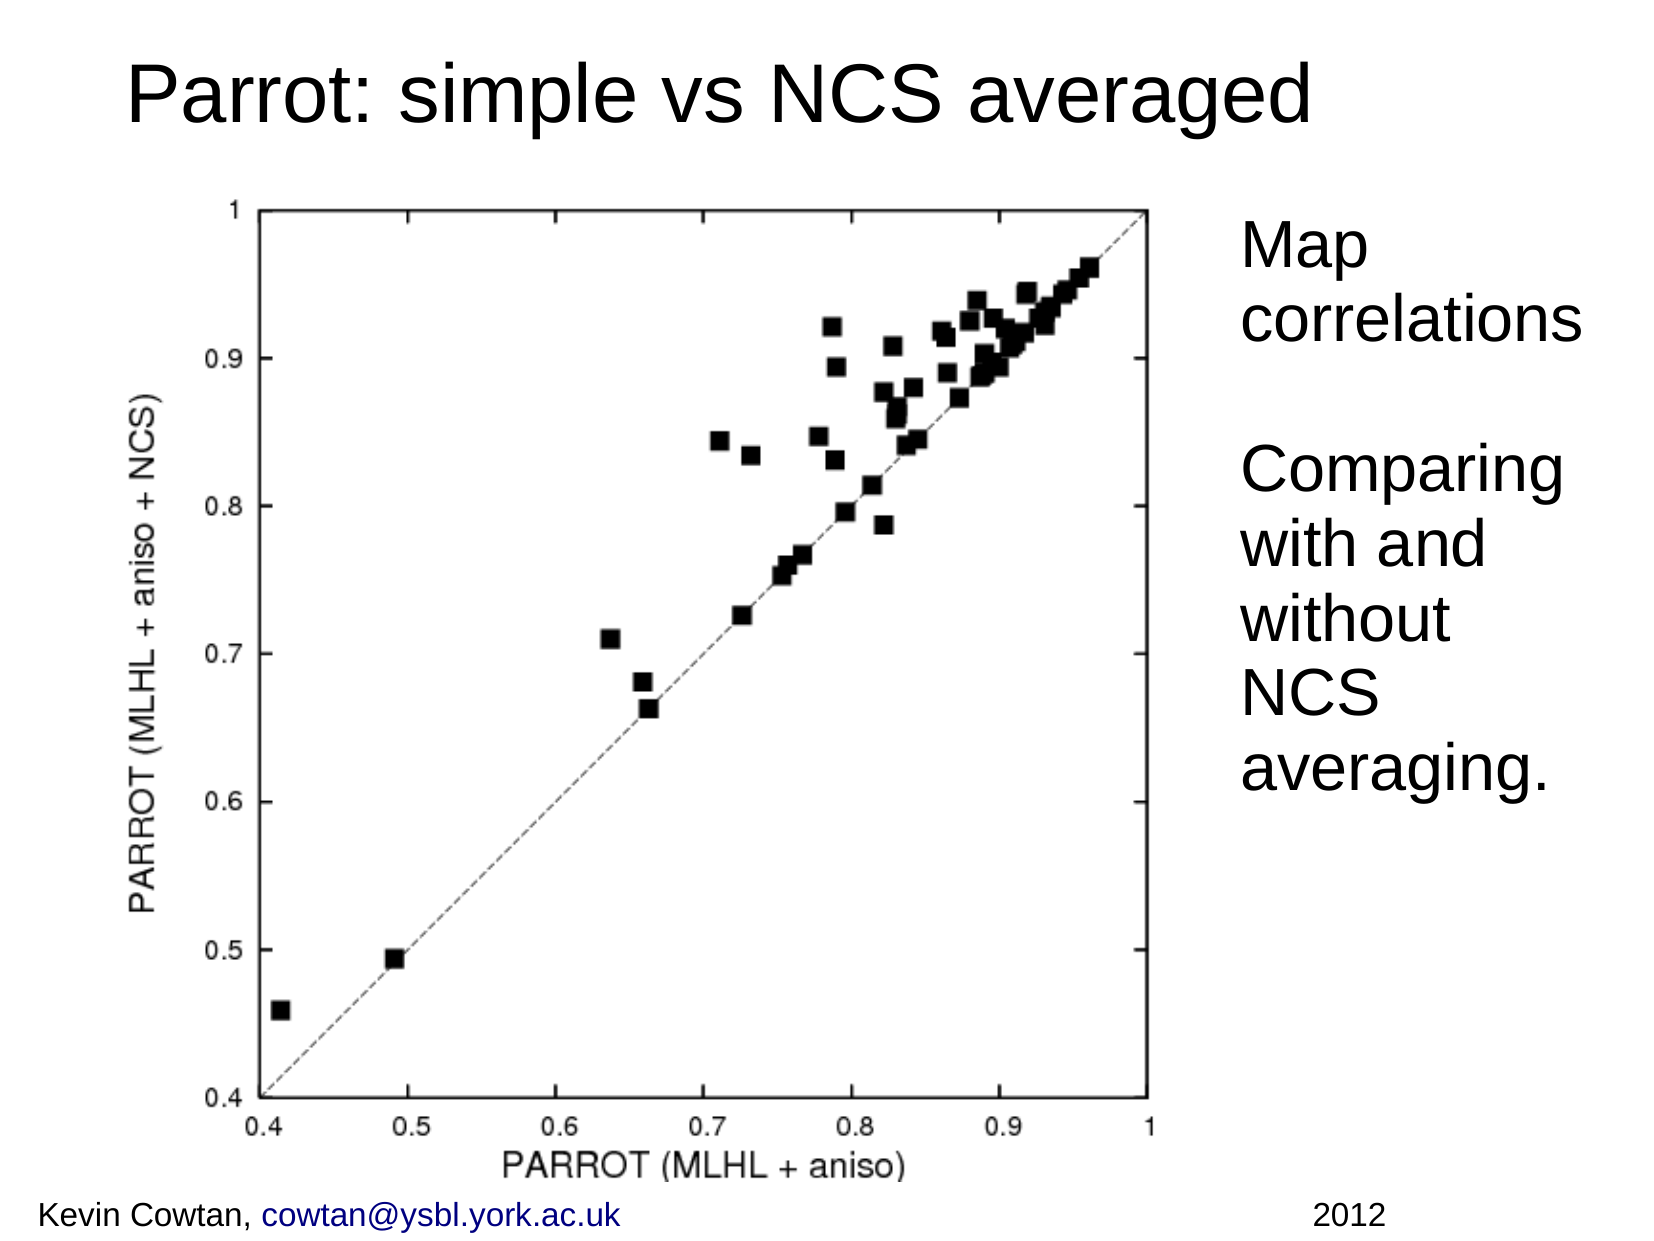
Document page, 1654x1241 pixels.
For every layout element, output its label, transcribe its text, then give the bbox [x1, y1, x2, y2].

title Parrot: simple vs NCS averaged [125, 37, 1538, 151]
picture [118, 177, 1553, 1182]
text_box Map correlations Comparing with and without NCS averaging. [1240, 206, 1587, 805]
